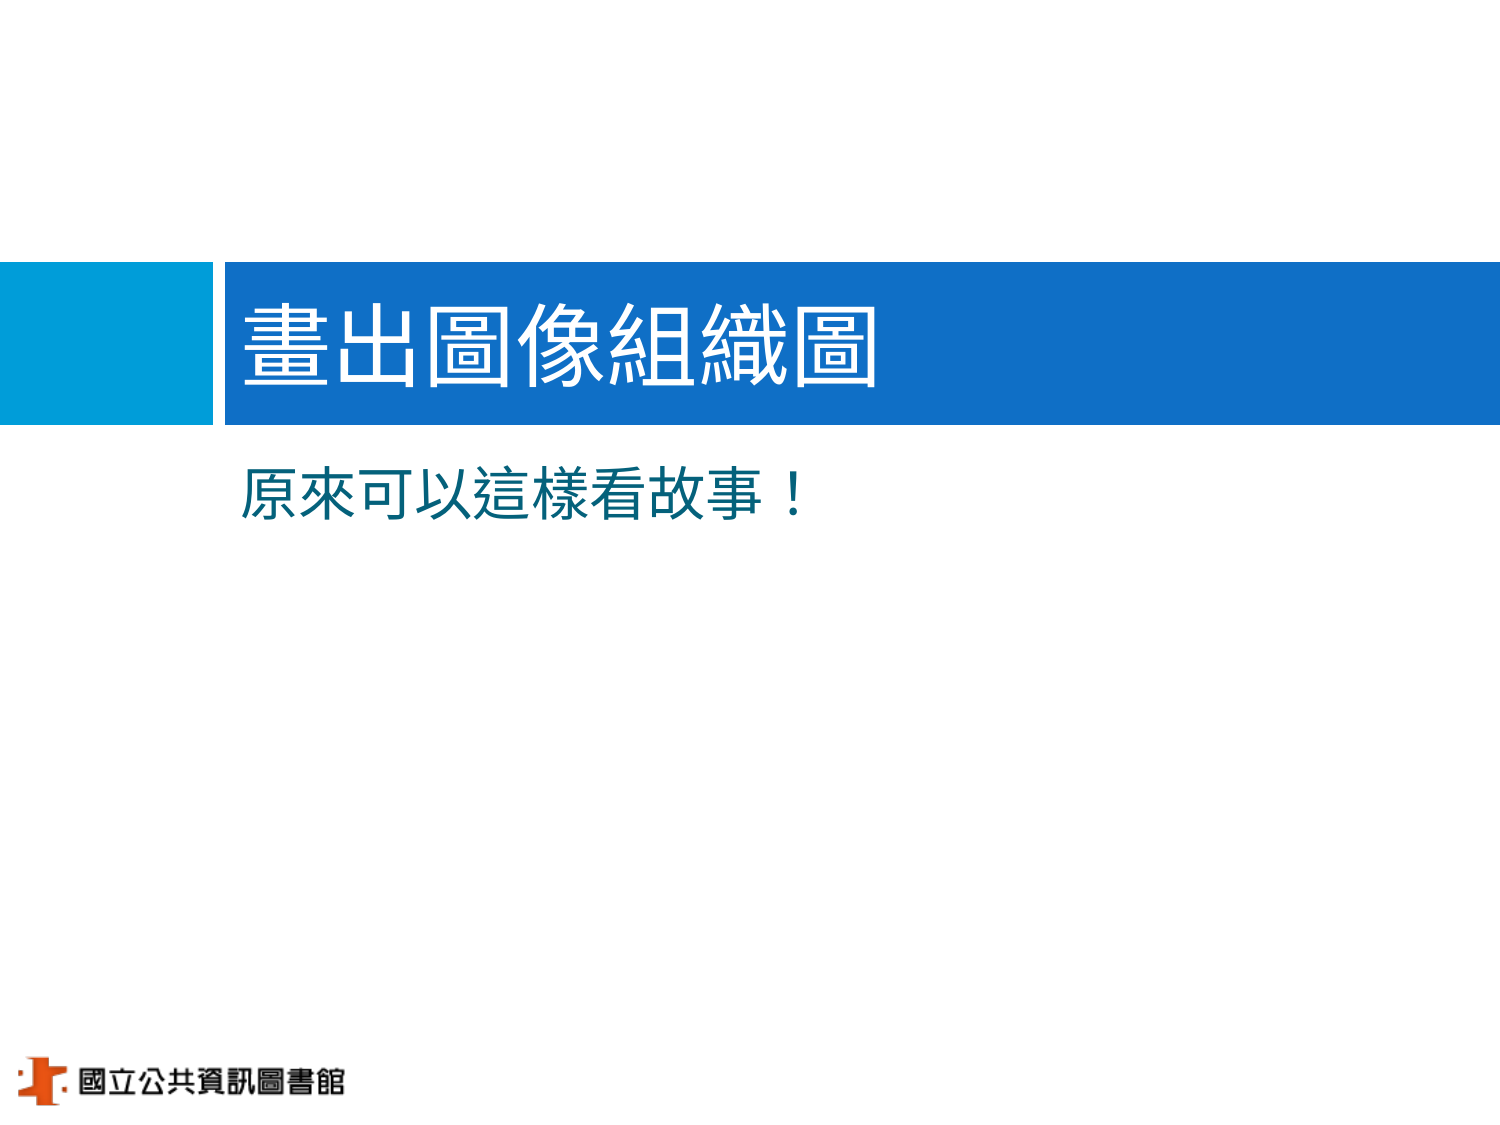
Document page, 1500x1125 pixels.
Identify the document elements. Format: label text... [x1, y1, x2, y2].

list 原來可以這樣看故事！ [225, 450, 1394, 725]
title 畫出圖像組織圖 [225, 262, 1476, 426]
